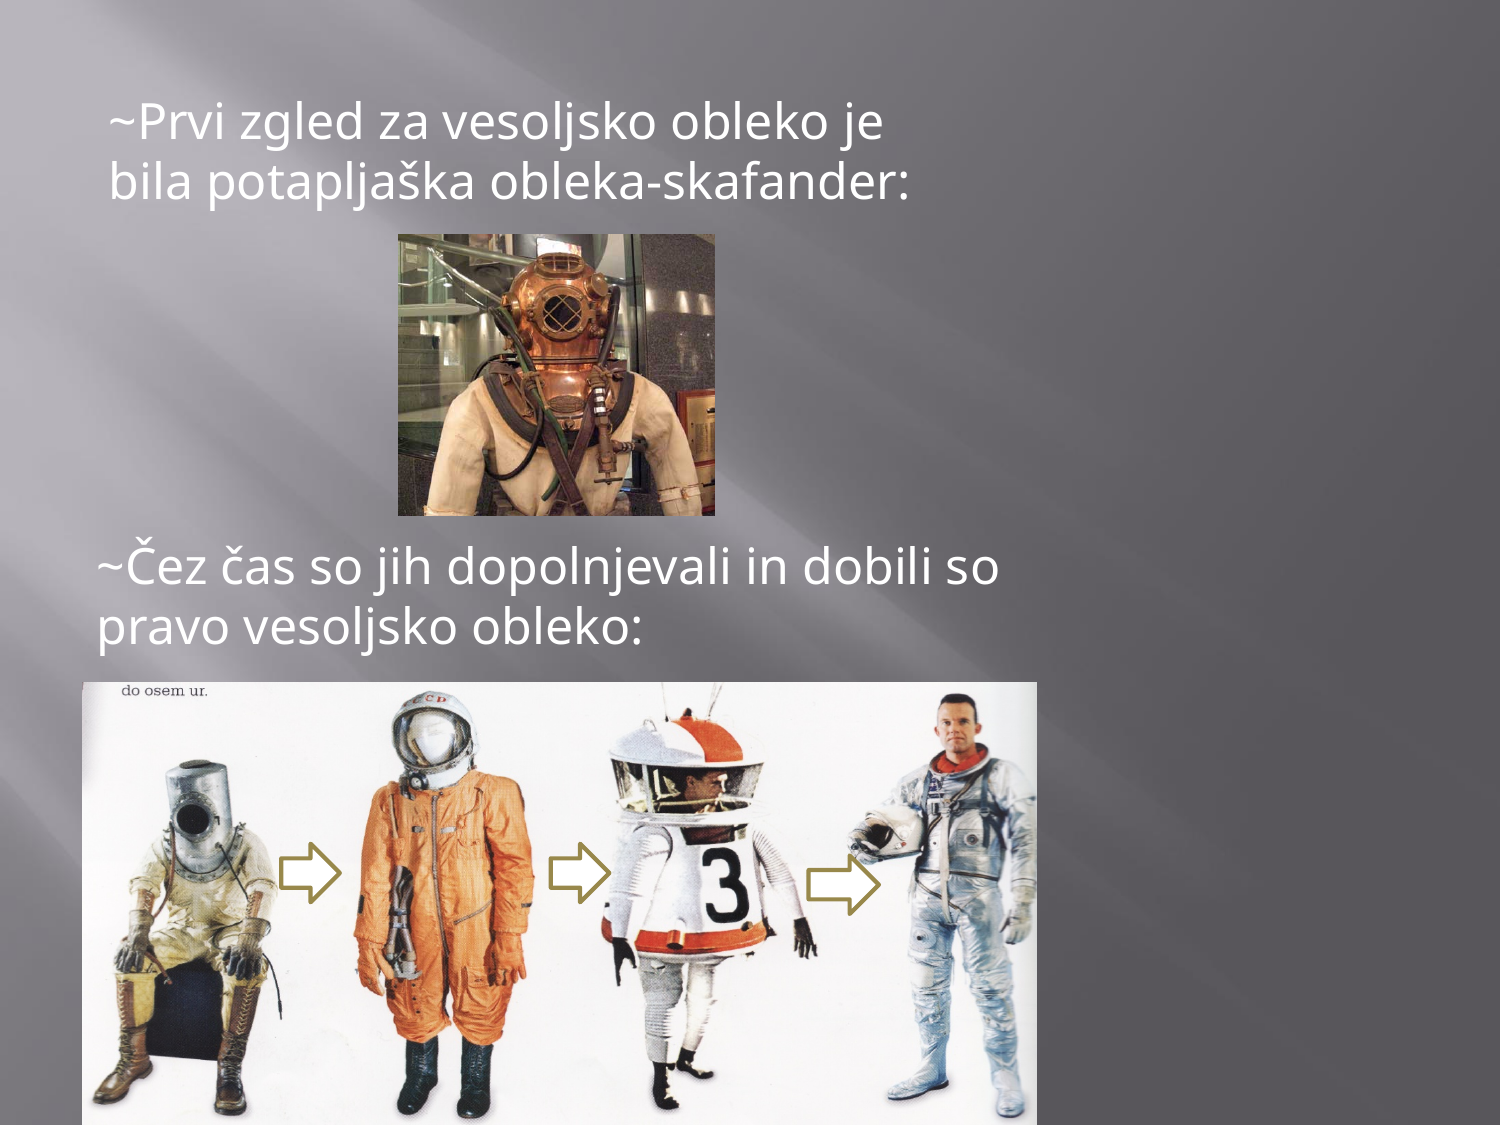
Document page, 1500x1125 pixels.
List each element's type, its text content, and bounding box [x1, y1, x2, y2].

text_box [550, 843, 610, 903]
text_box [808, 855, 879, 914]
text_box ~Prvi zgled za vesoljsko obleko je bila potapljaška obleka-skafander: [93, 81, 985, 217]
text_box ~Čez čas so jih dopolnjevali in dobili so pravo vesoljsko obleko: [81, 527, 1090, 663]
picture [0, 0, 1500, 1125]
text_box [281, 843, 340, 903]
